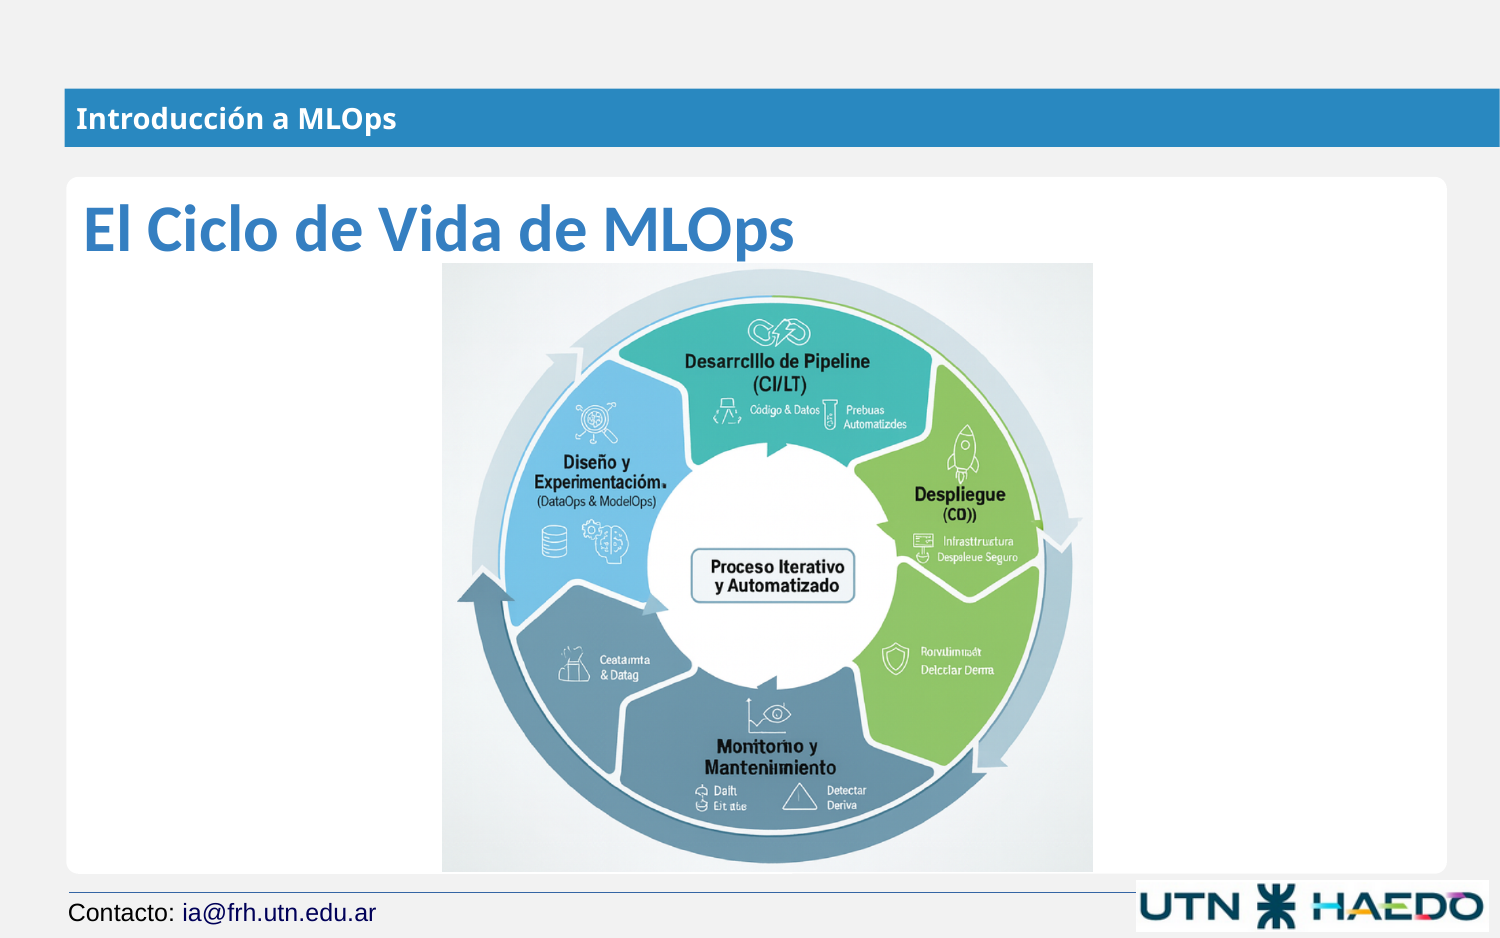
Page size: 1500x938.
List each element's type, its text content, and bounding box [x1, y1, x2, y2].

text_box El Ciclo de Vida de MLOps [68, 177, 1465, 874]
picture [442, 263, 1093, 872]
picture [1136, 880, 1489, 932]
text_box Introducción a MLOps [64, 88, 1500, 147]
